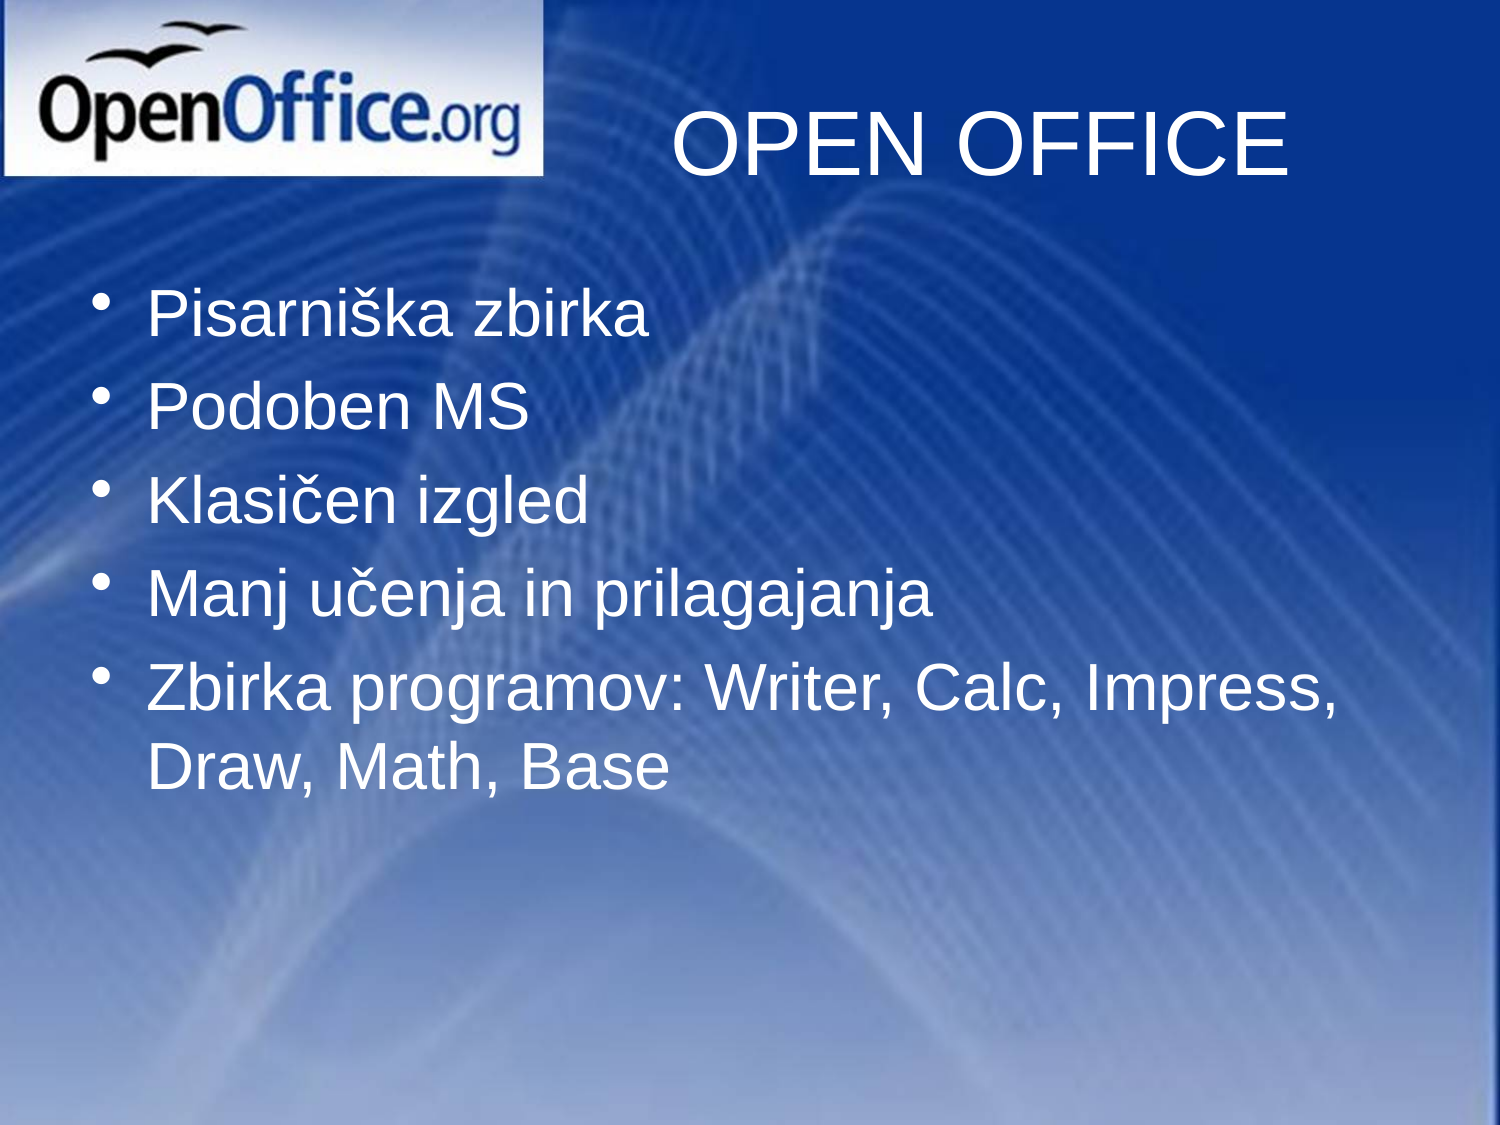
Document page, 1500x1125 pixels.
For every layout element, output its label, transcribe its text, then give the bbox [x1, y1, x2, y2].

picture [0, 0, 1500, 1125]
title OPEN OFFICE [537, 45, 1425, 233]
list Pisarniška zbirka Podoben MS Klasičen izgled Manj učenja in prilagajanja Zbirka programov: Writer, Calc, Impress, Draw, Math, Base [75, 262, 1425, 1005]
